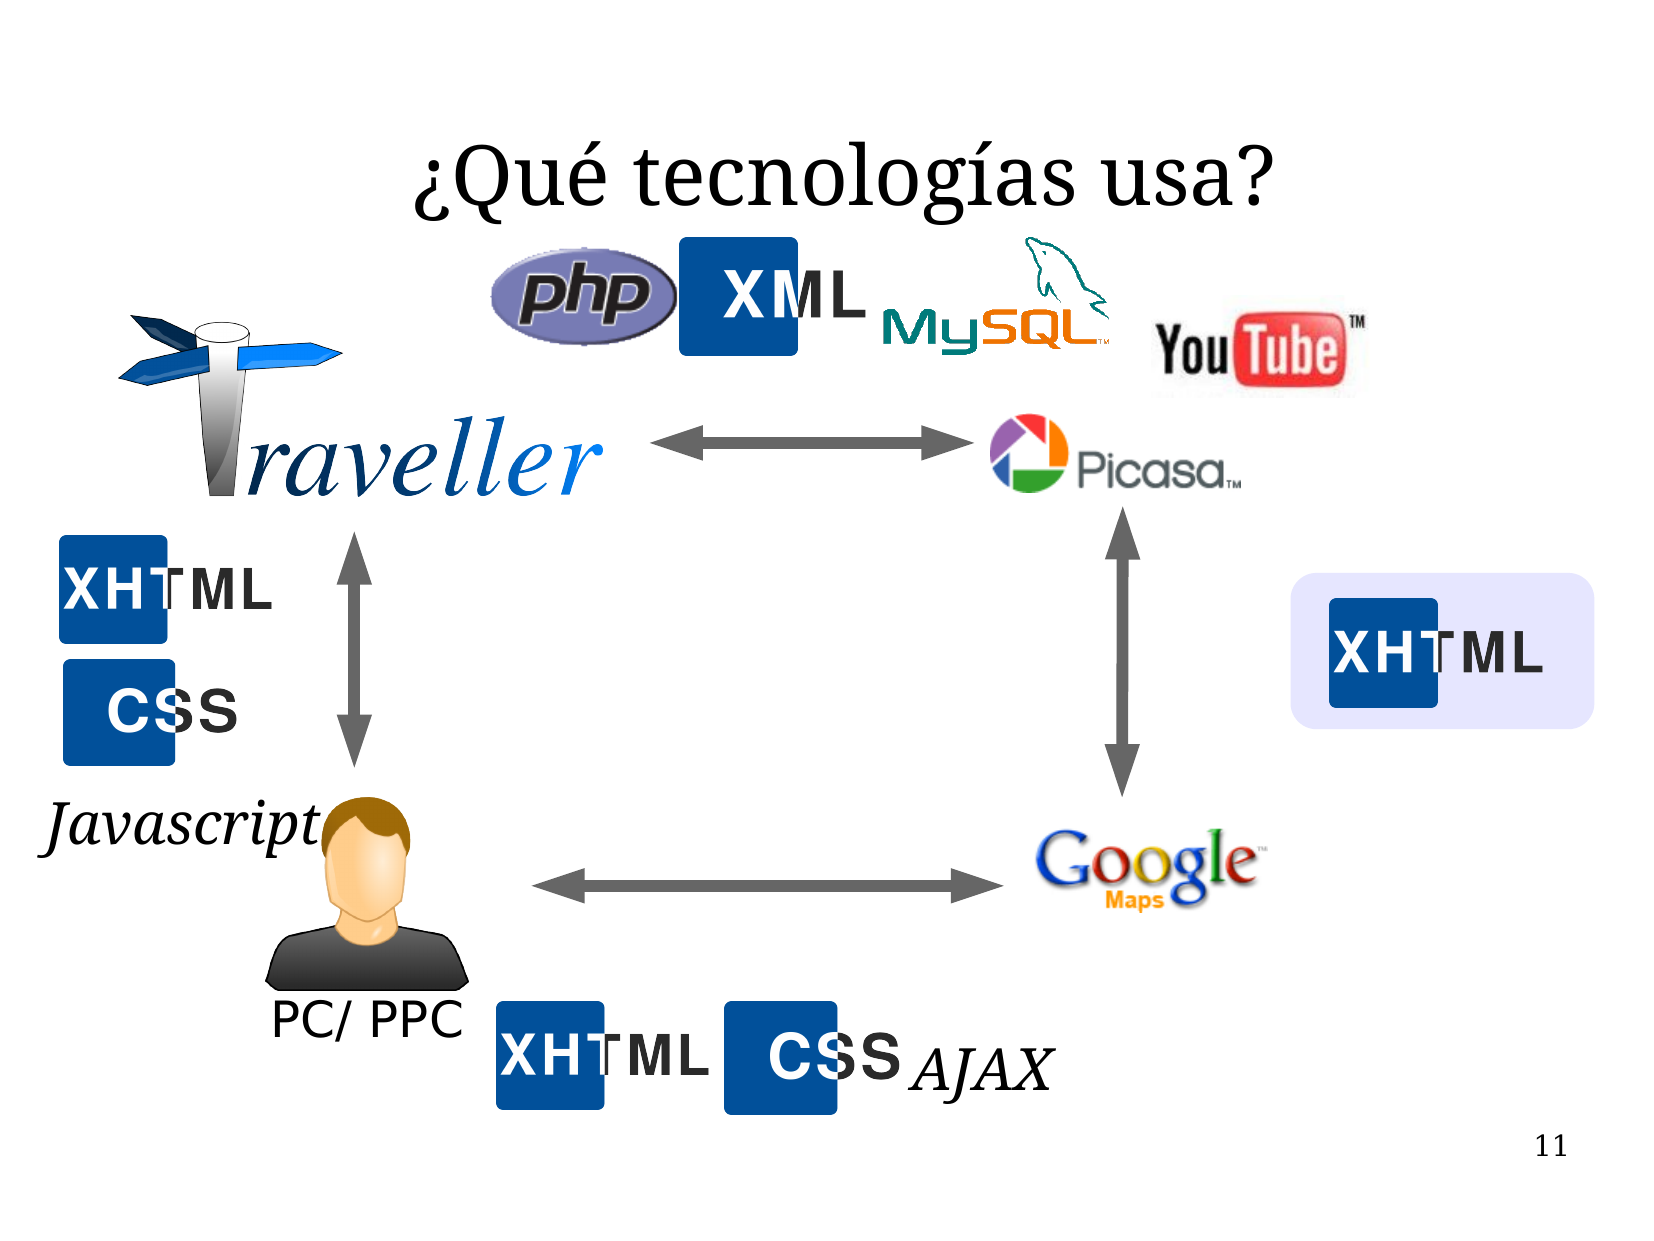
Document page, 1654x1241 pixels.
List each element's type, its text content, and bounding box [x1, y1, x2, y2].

title ¿Qué tecnologías usa? [82, 18, 1571, 288]
picture [990, 413, 1241, 493]
picture [63, 659, 252, 766]
subtitle [82, 297, 1571, 1117]
picture [265, 797, 469, 991]
picture [1329, 598, 1552, 708]
text_box AJAX [915, 1021, 1059, 1095]
picture [724, 1001, 915, 1115]
picture [59, 535, 281, 644]
picture [1033, 826, 1268, 913]
picture [496, 1001, 718, 1110]
picture [1151, 295, 1370, 398]
picture [118, 237, 874, 502]
text_box Javascript [31, 775, 305, 849]
picture [880, 234, 1112, 356]
text_box [1290, 572, 1595, 730]
text_box PC/ PPC [252, 992, 475, 1071]
